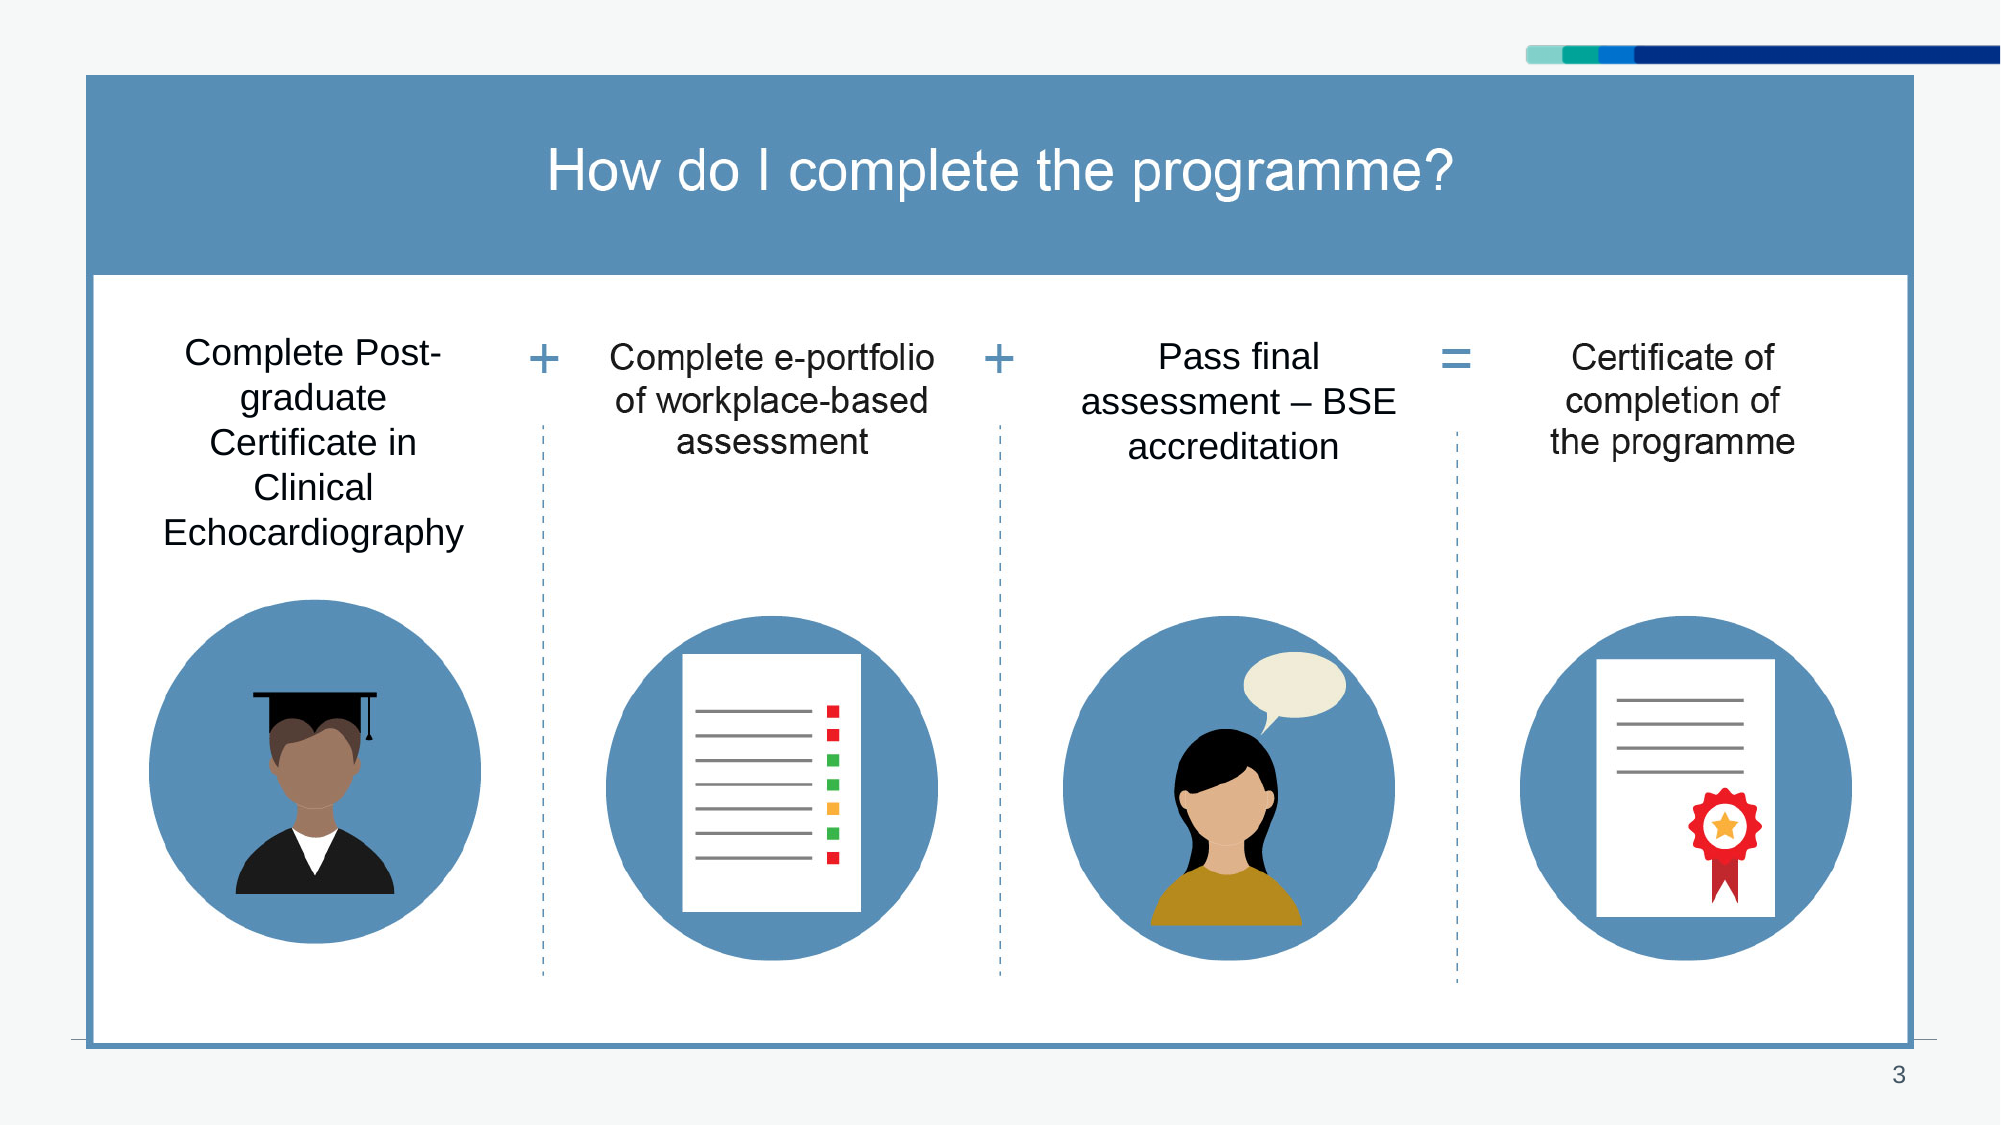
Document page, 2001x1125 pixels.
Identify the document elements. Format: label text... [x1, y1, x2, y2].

picture [86, 76, 1914, 1049]
text_box Complete Post-graduate Certificate in Clinical Echocardiography [139, 320, 488, 563]
text_box Pass final assessment – BSE accreditation [1064, 325, 1414, 477]
